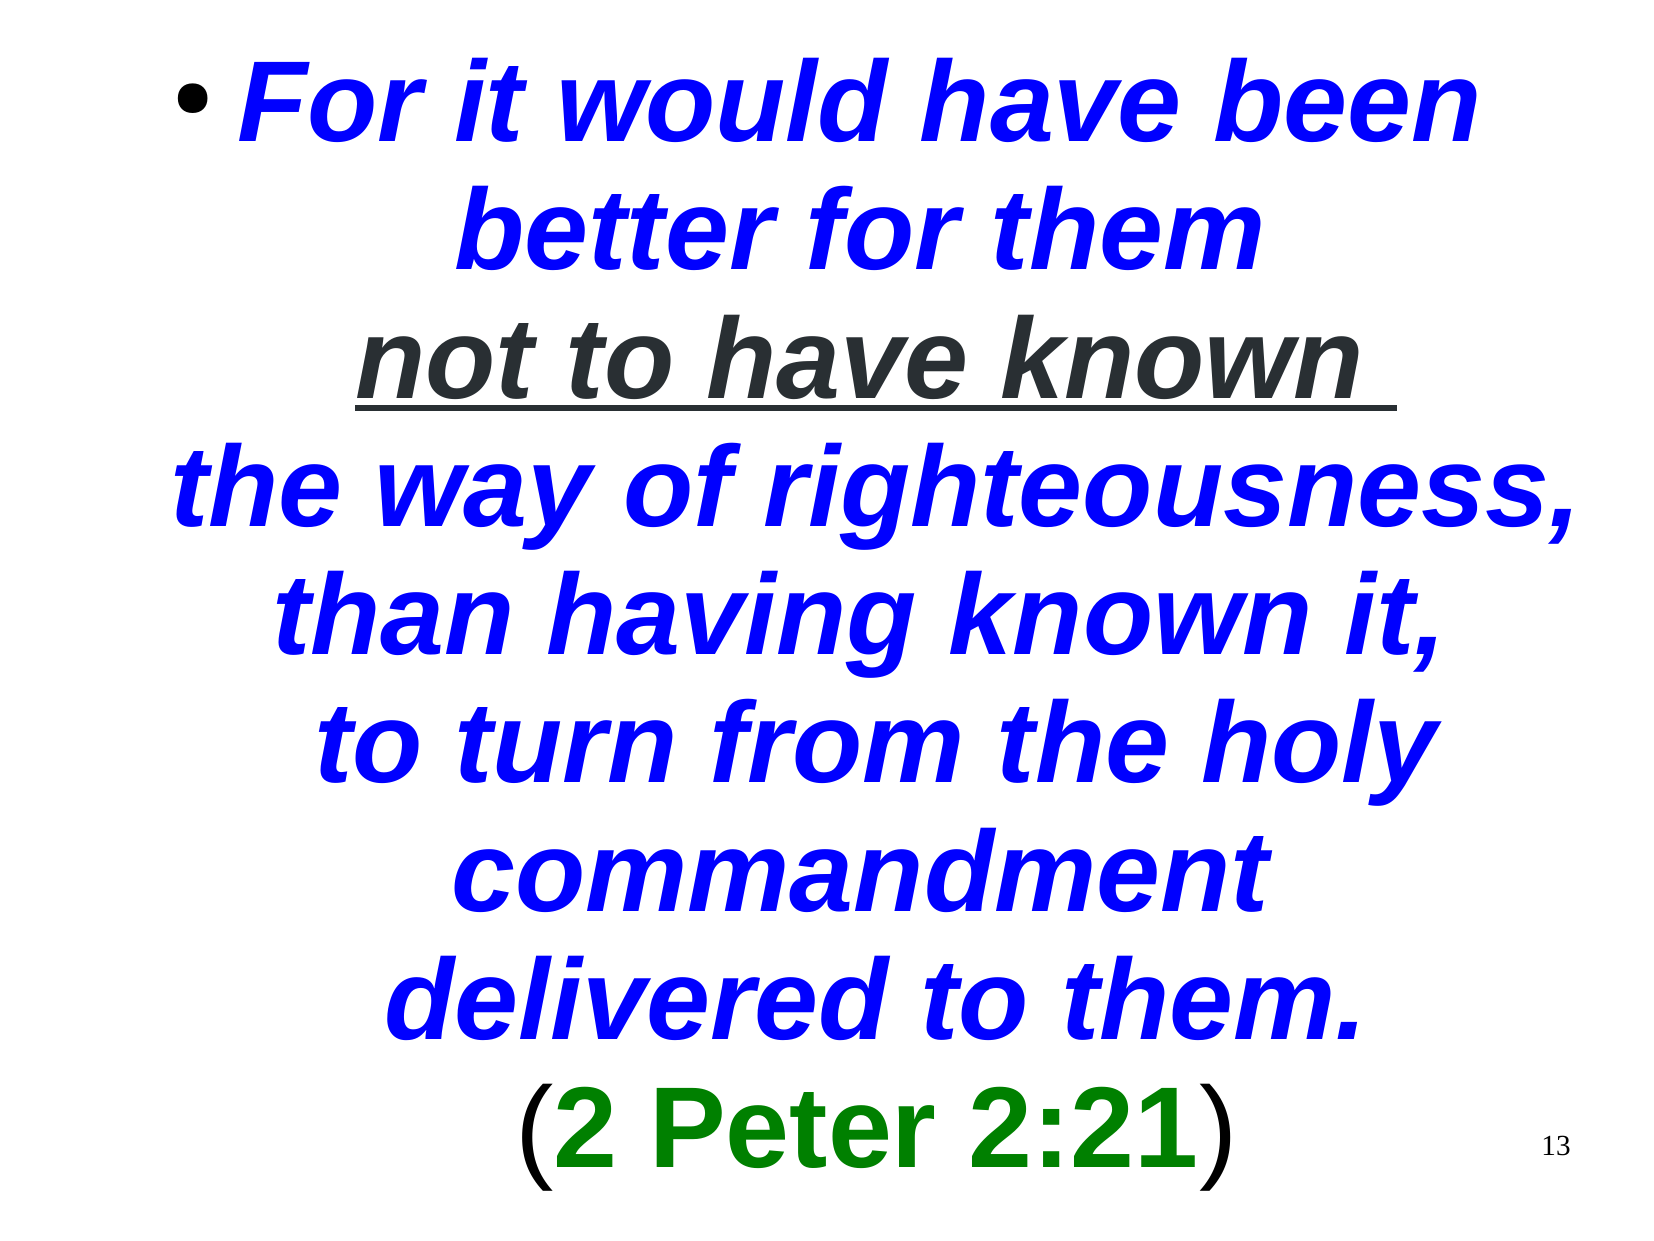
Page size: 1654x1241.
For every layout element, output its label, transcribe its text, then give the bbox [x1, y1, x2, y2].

list For it would have been better for them not to have known the way of righteousness, than having known it, to turn from the holy commandment delivered to them. (2 Peter 2:21) [37, 37, 1651, 1201]
